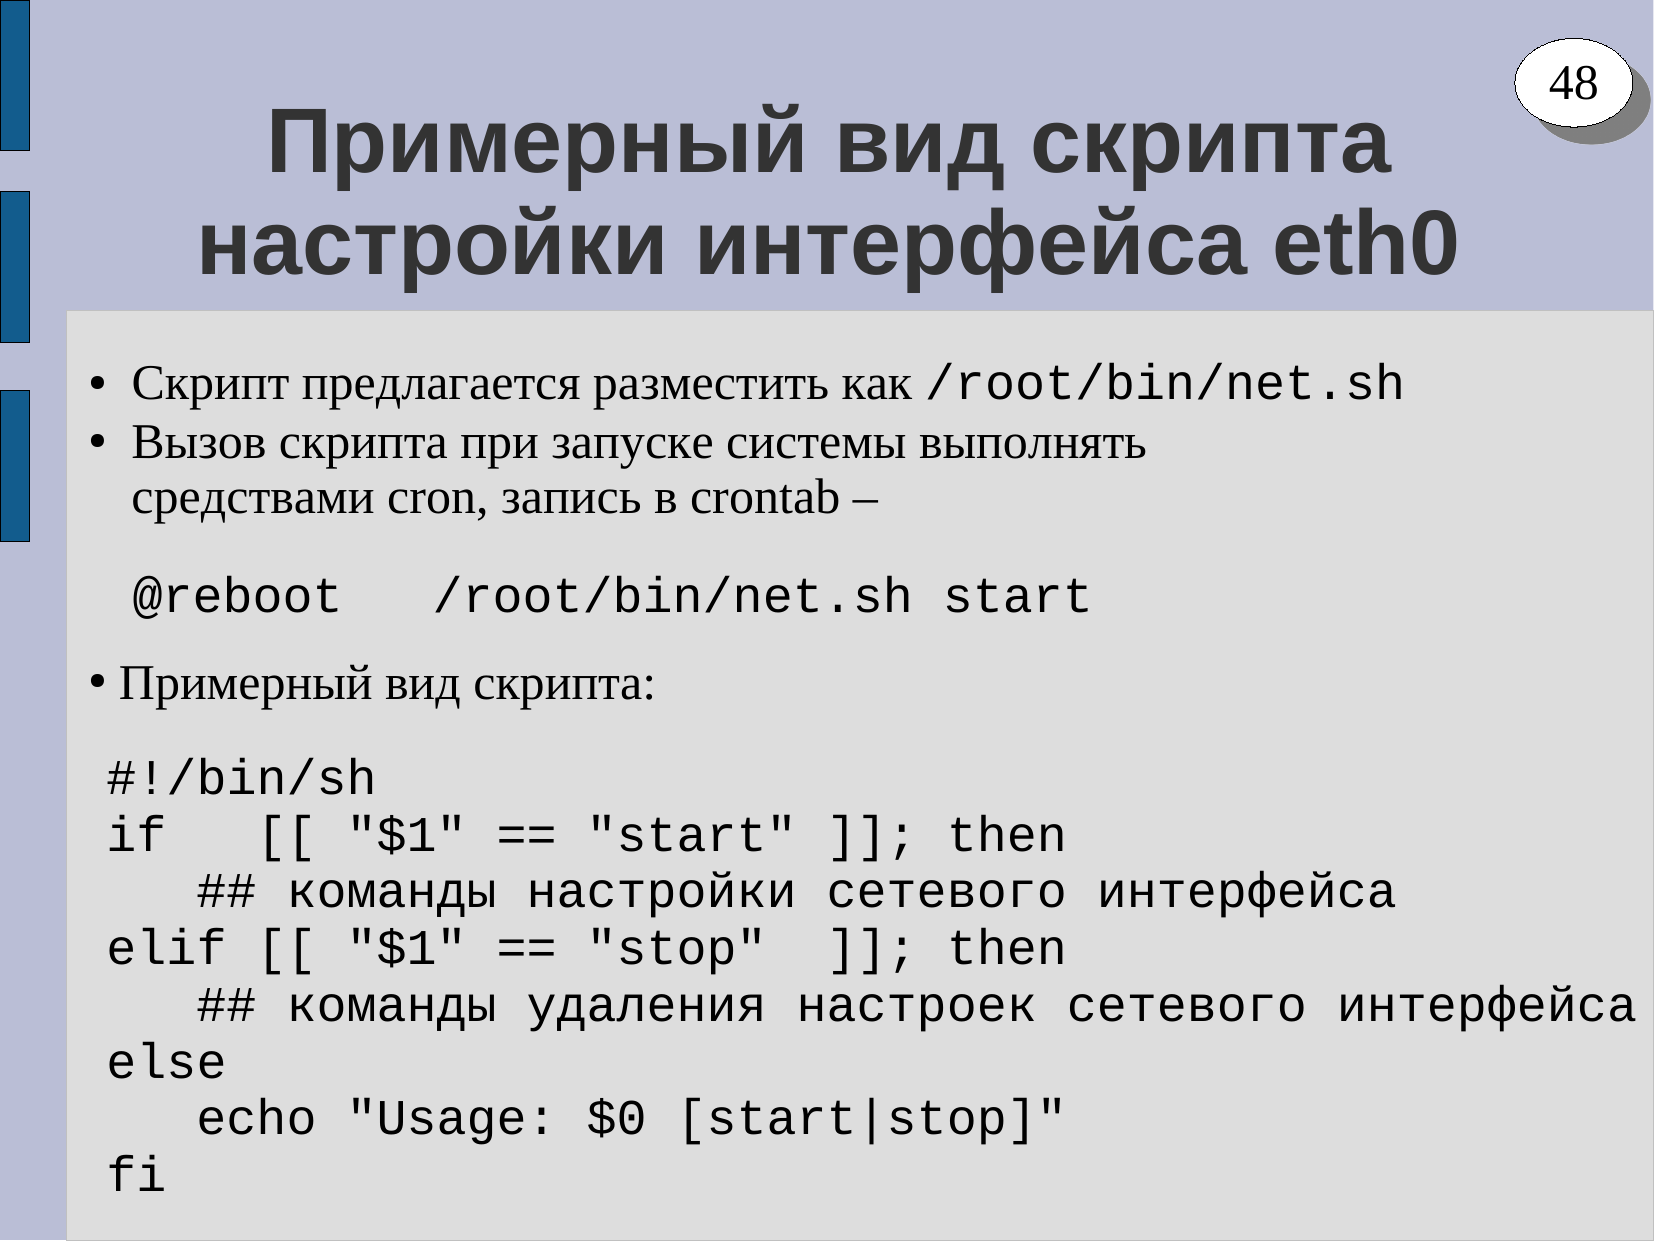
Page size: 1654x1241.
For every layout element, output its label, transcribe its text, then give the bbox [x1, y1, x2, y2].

text_box 48 [1514, 38, 1633, 128]
text_box Скрипт предлагается разместить как /root/bin/net.sh Вызов скрипта при запуске системы выполнять средствами cron, запись в crontab – @reboot /root/bin/net.sh start Примерный вид скрипта: #!/bin/sh if [[ "$1" == "start" ]]; then ## команды настройки сетевого интерфейса elif [[ "$1" == "stop" ]]; then ## команды удаления настроек сетевого интерфейса else echo "Usage: $0 [start|stop]" fi [88, 324, 1637, 1237]
title Примерный вид скрипта настройки интерфейса eth0 [123, 88, 1536, 296]
